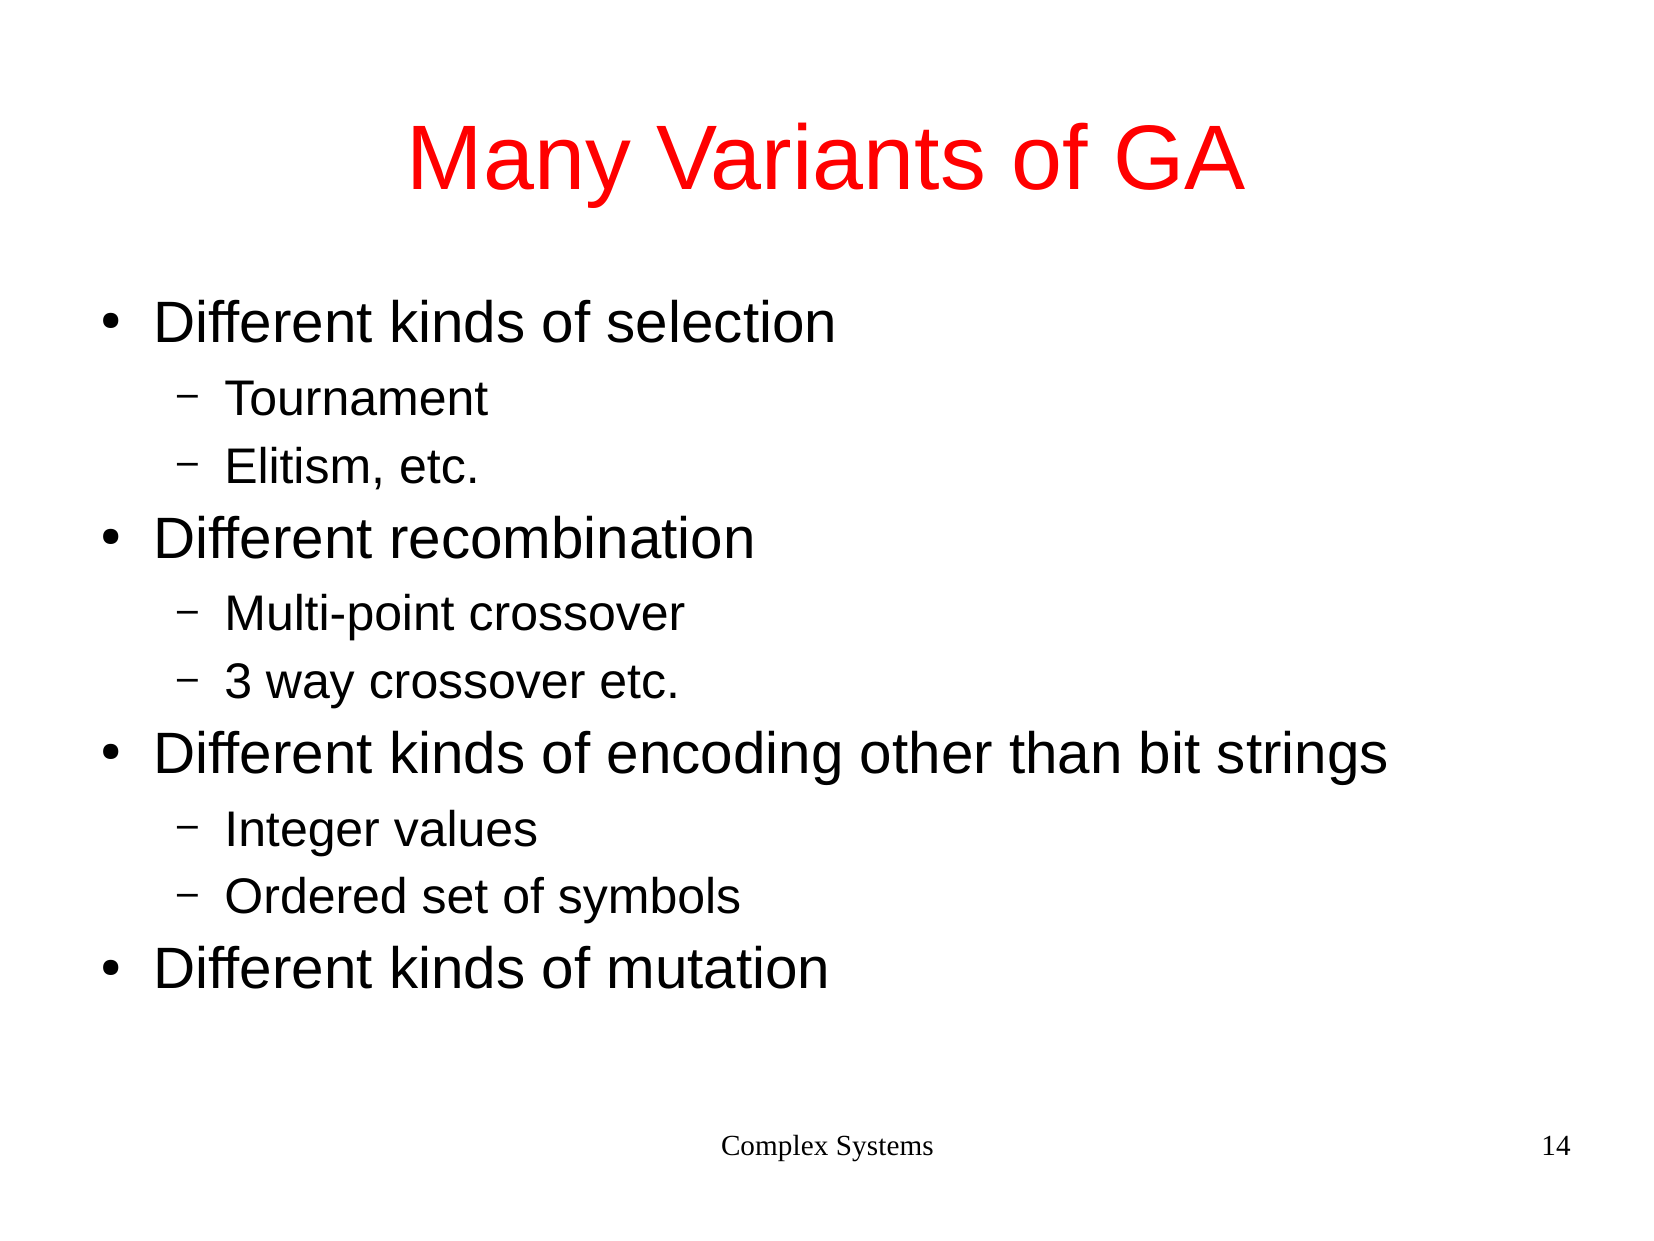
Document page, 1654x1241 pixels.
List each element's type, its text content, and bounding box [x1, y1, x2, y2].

title Many Variants of GA [82, 49, 1571, 257]
list Different kinds of selection Tournament Elitism, etc. Different recombination Multi-point crossover 3 way crossover etc. Different kinds of encoding other than bit strings Integer values Ordered set of symbols Different kinds of mutation [82, 290, 1571, 1109]
